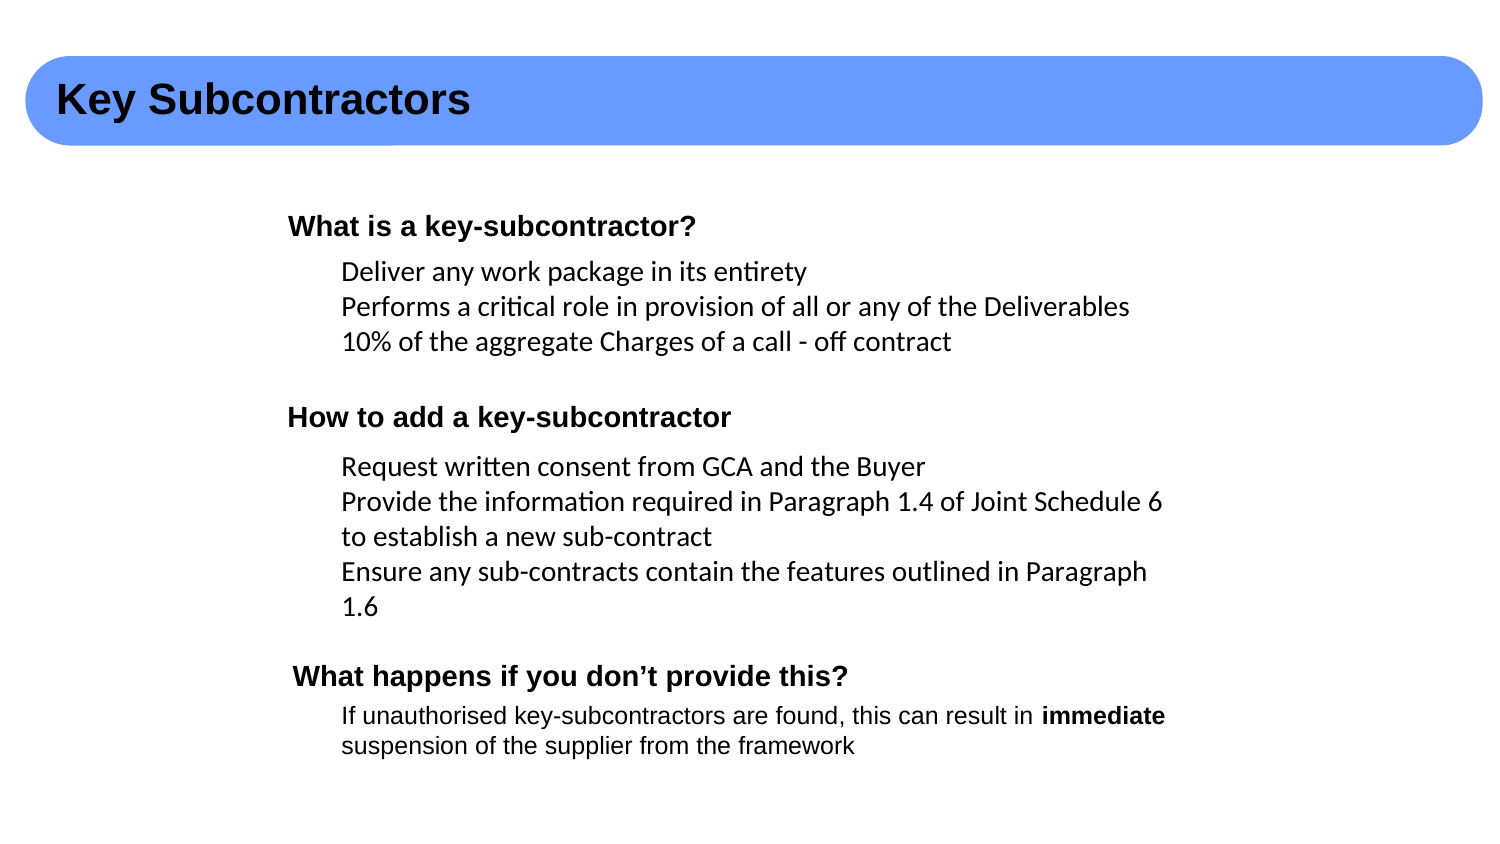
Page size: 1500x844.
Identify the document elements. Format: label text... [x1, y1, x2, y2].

text_box What is a key-subcontractor? [273, 162, 1322, 259]
title Key Subcontractors [55, 70, 1235, 137]
text_box What happens if you don’t provide this? [277, 572, 1318, 643]
text_box Request written consent from GCA and the Buyer Provide the information required in Paragraph 1.4 of Joint Schedule 6 to establish a new sub-contract Ensure any sub-contracts contain the features outlined in Paragraph 1.6 [326, 396, 1187, 506]
text_box How to add a key-subcontractor [272, 348, 1323, 414]
text_box If unauthorised key-subcontractors are found, this can result in immediate suspension of the supplier from the framework [326, 634, 1187, 750]
text_box Deliver any work package in its entirety Performs a critical role in provision of all or any of the Deliverables 10% of the aggregate Charges of a call - off contract [326, 237, 1208, 348]
